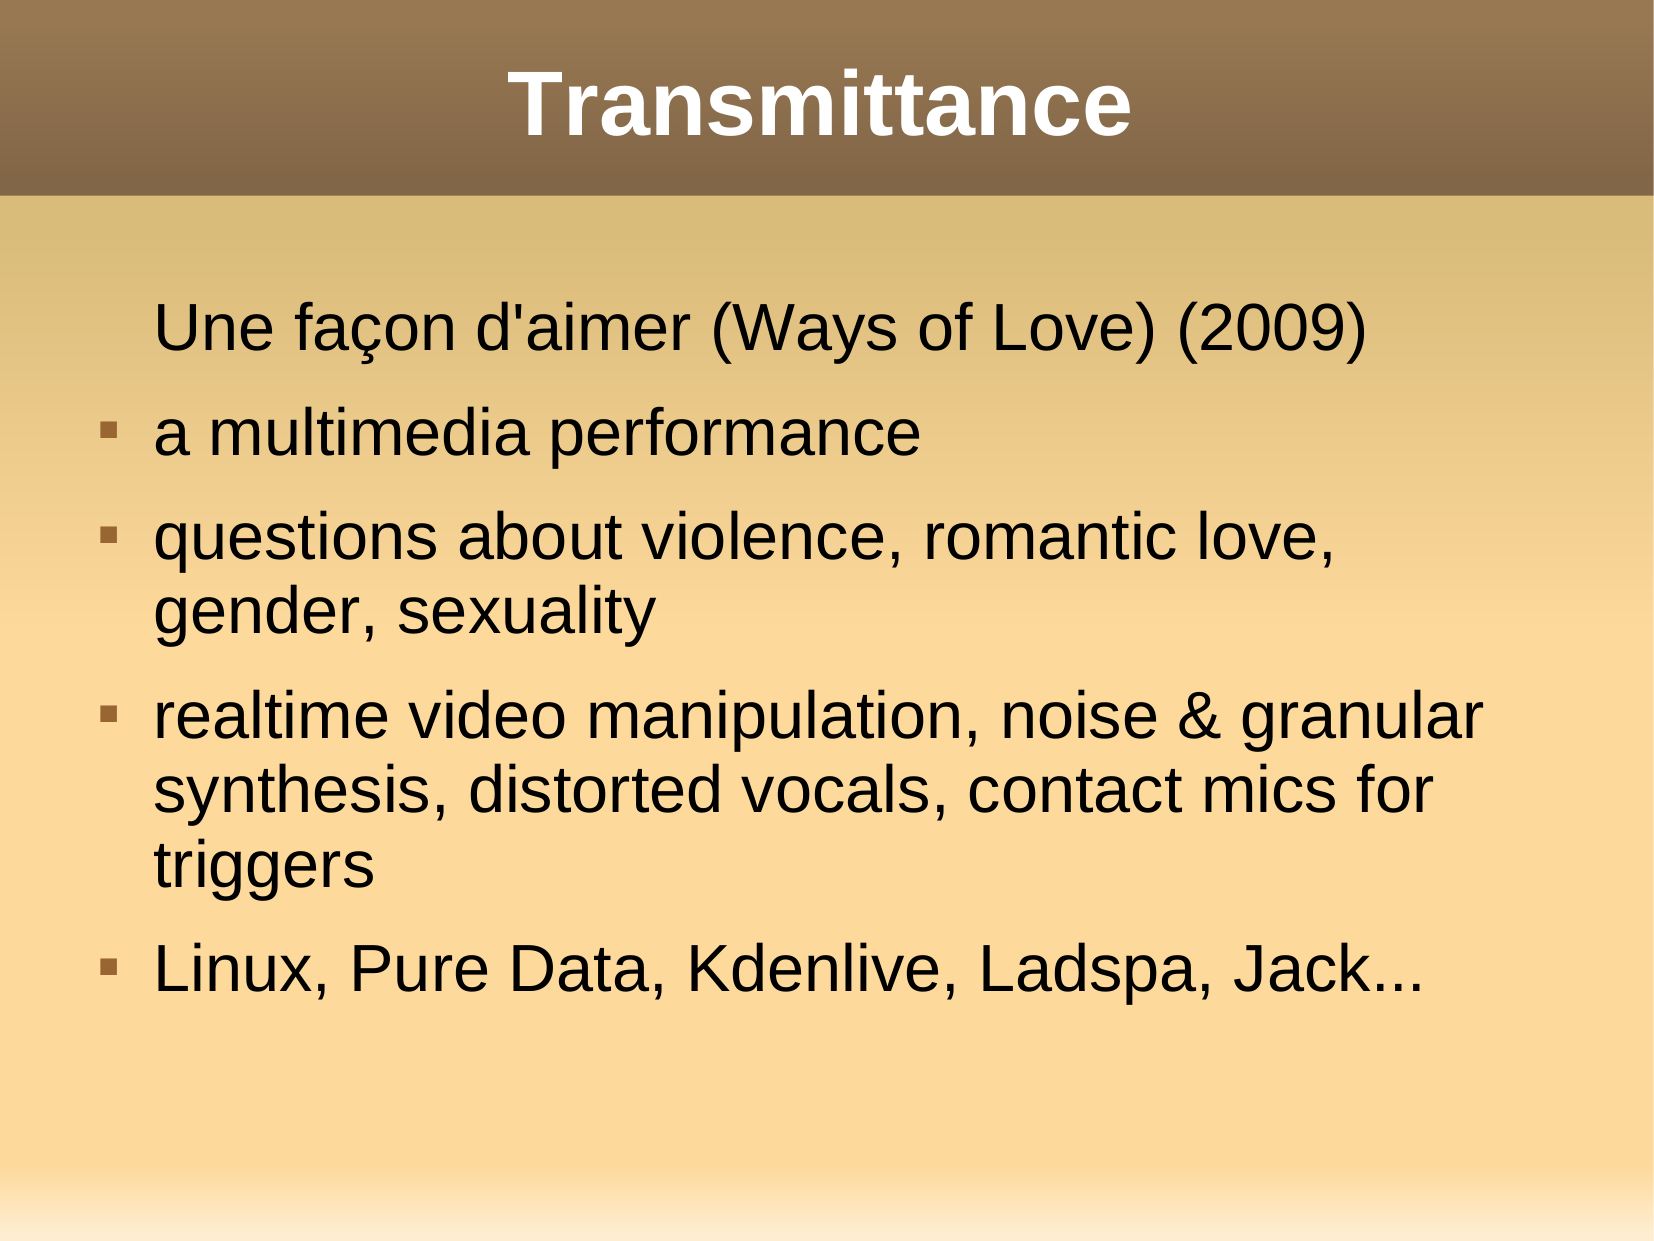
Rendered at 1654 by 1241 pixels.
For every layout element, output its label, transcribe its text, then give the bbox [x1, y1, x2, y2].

picture [0, 0, 1654, 1241]
title Transmittance [76, 0, 1565, 208]
list Une façon d'aimer (Ways of Love) (2009) a multimedia performance questions about violence, romantic love, gender, sexuality realtime video manipulation, noise & granular synthesis, distorted vocals, contact mics for triggers Linux, Pure Data, Kdenlive, Ladspa, Jack... [82, 290, 1571, 1109]
